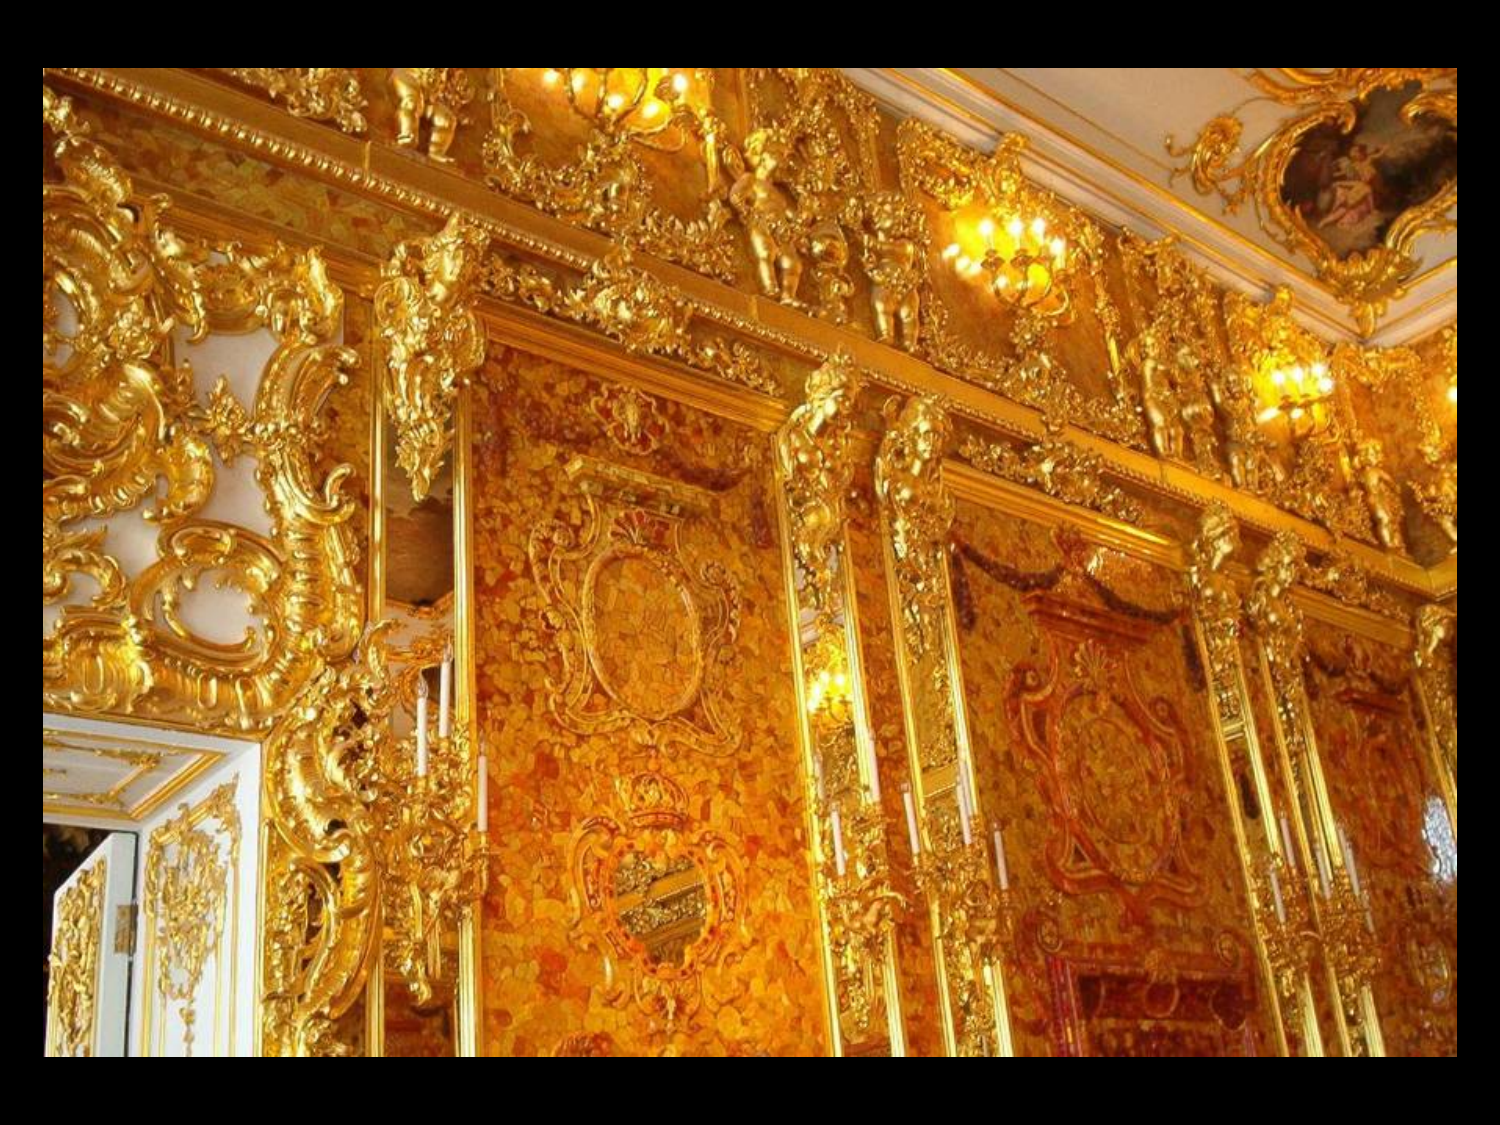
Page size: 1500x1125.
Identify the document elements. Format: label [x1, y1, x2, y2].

picture [43, 68, 1457, 1057]
